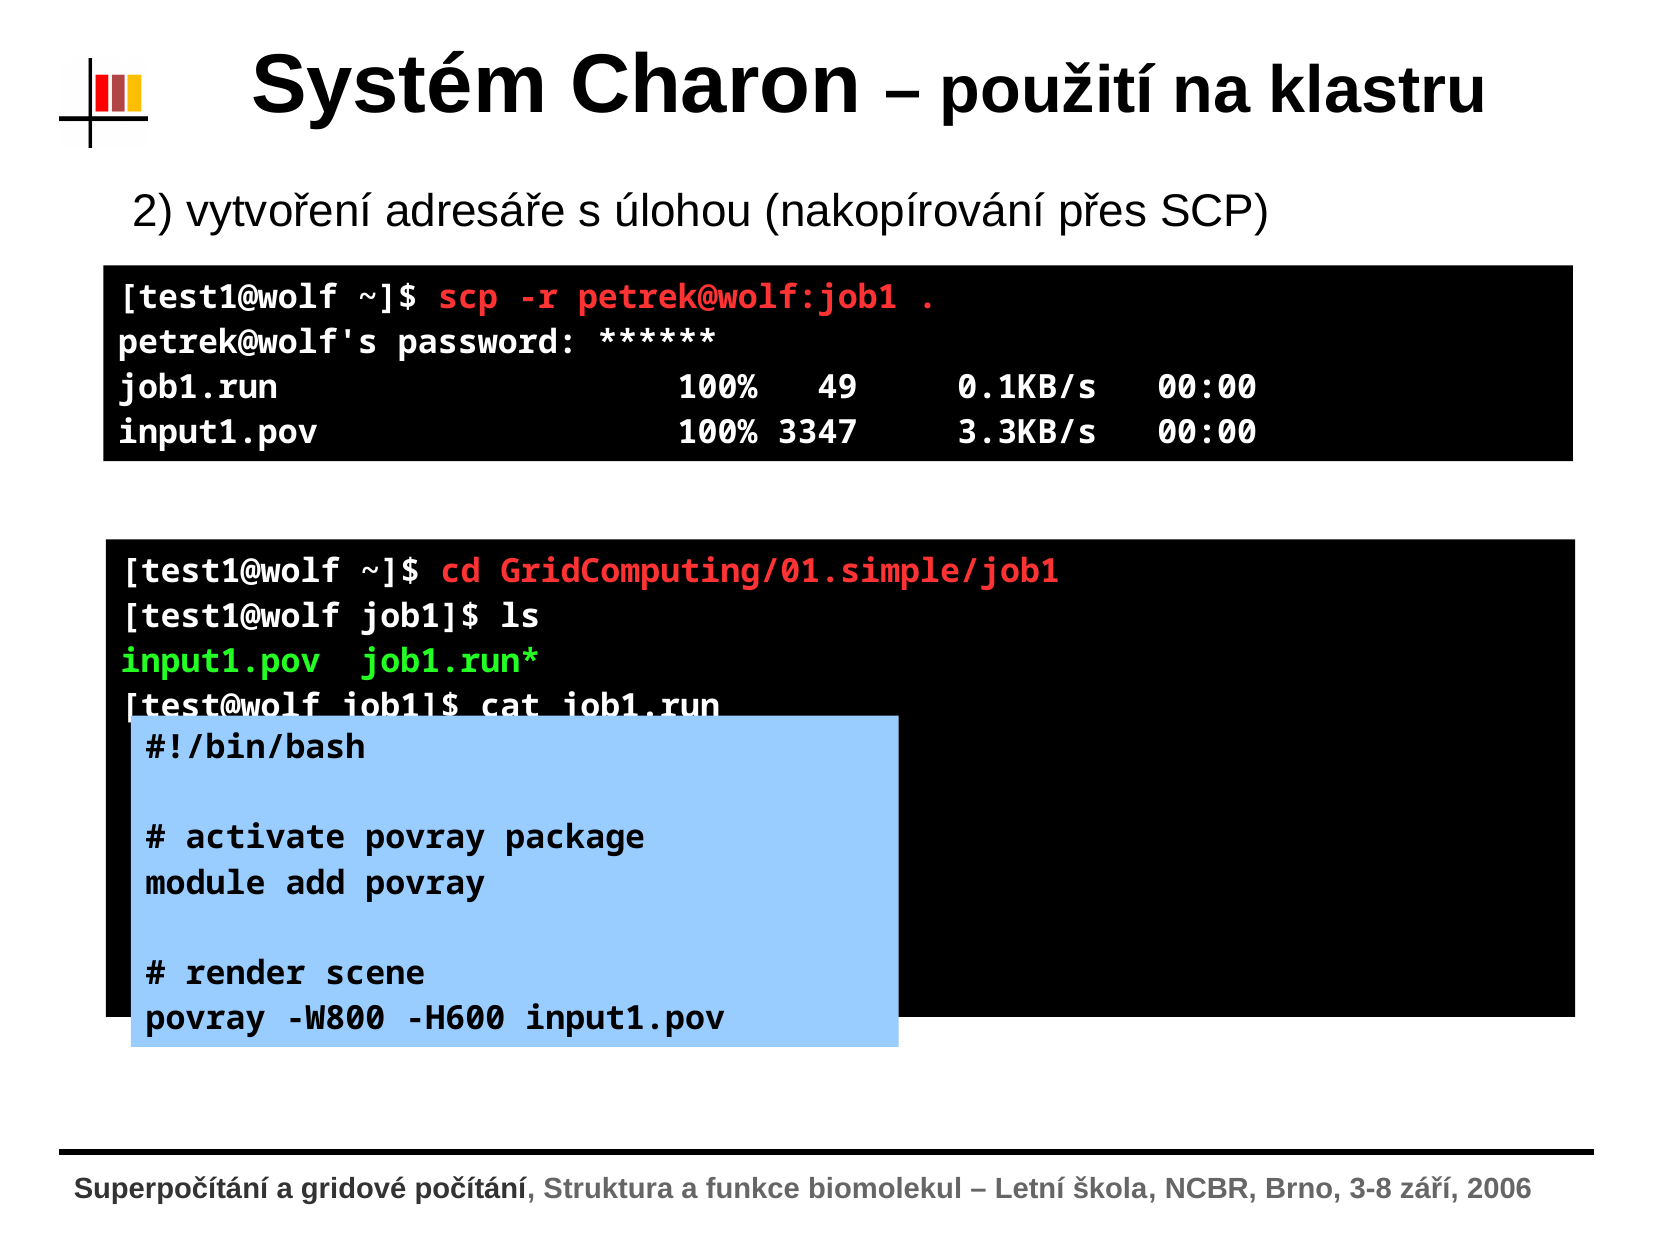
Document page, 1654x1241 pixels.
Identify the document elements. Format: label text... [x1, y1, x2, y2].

text_box Superpočítání a gridové počítání, Struktura a funkce biomolekul – Letní škola, NCBR, Brno, 3-8 září, 2006 [59, 1151, 1558, 1214]
text_box 2) vytvoření adresáře s úlohou (nakopírování přes SCP) 3) vytvoření spouštěcího skriptu pro úlohu [118, 177, 1595, 600]
text_box [test1@wolf ~]$ scp -r petrek@wolf:job1 . petrek@wolf's password: ****** job1.run 100% 49 0.1KB/s 00:00 input1.pov 100% 3347 3.3KB/s 00:00 [103, 265, 1573, 452]
text_box #!/bin/bash # activate povray package module add povray # render scene povray -W800 -H600 input1.pov [130, 715, 899, 997]
text_box [test1@wolf ~]$ cd GridComputing/01.simple/job1 [test1@wolf job1]$ ls input1.pov job1.run* [test@wolf job1]$ cat job1.run [105, 539, 1576, 1017]
text_box Systém Charon – použití na klastru [236, 29, 1595, 171]
picture [59, 58, 148, 148]
